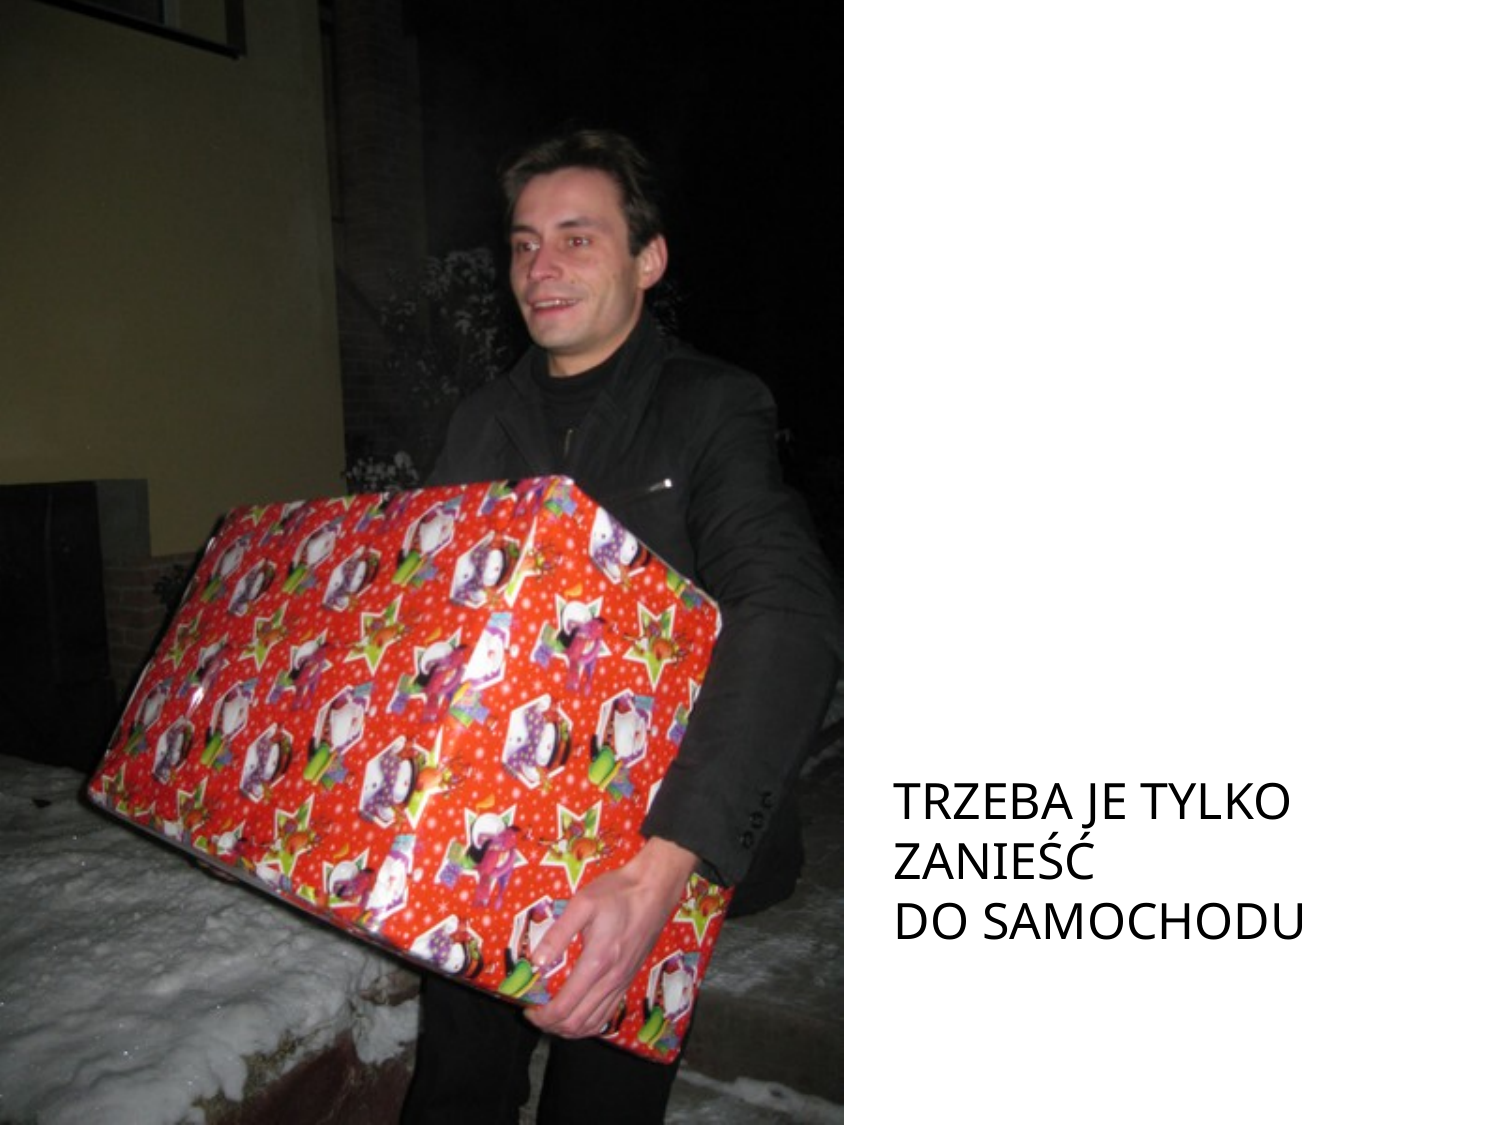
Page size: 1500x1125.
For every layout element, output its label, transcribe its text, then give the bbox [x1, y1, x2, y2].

picture [0, 0, 844, 1125]
text_box TRZEBA JE TYLKO ZANIEŚĆ DO SAMOCHODU [878, 761, 1465, 959]
